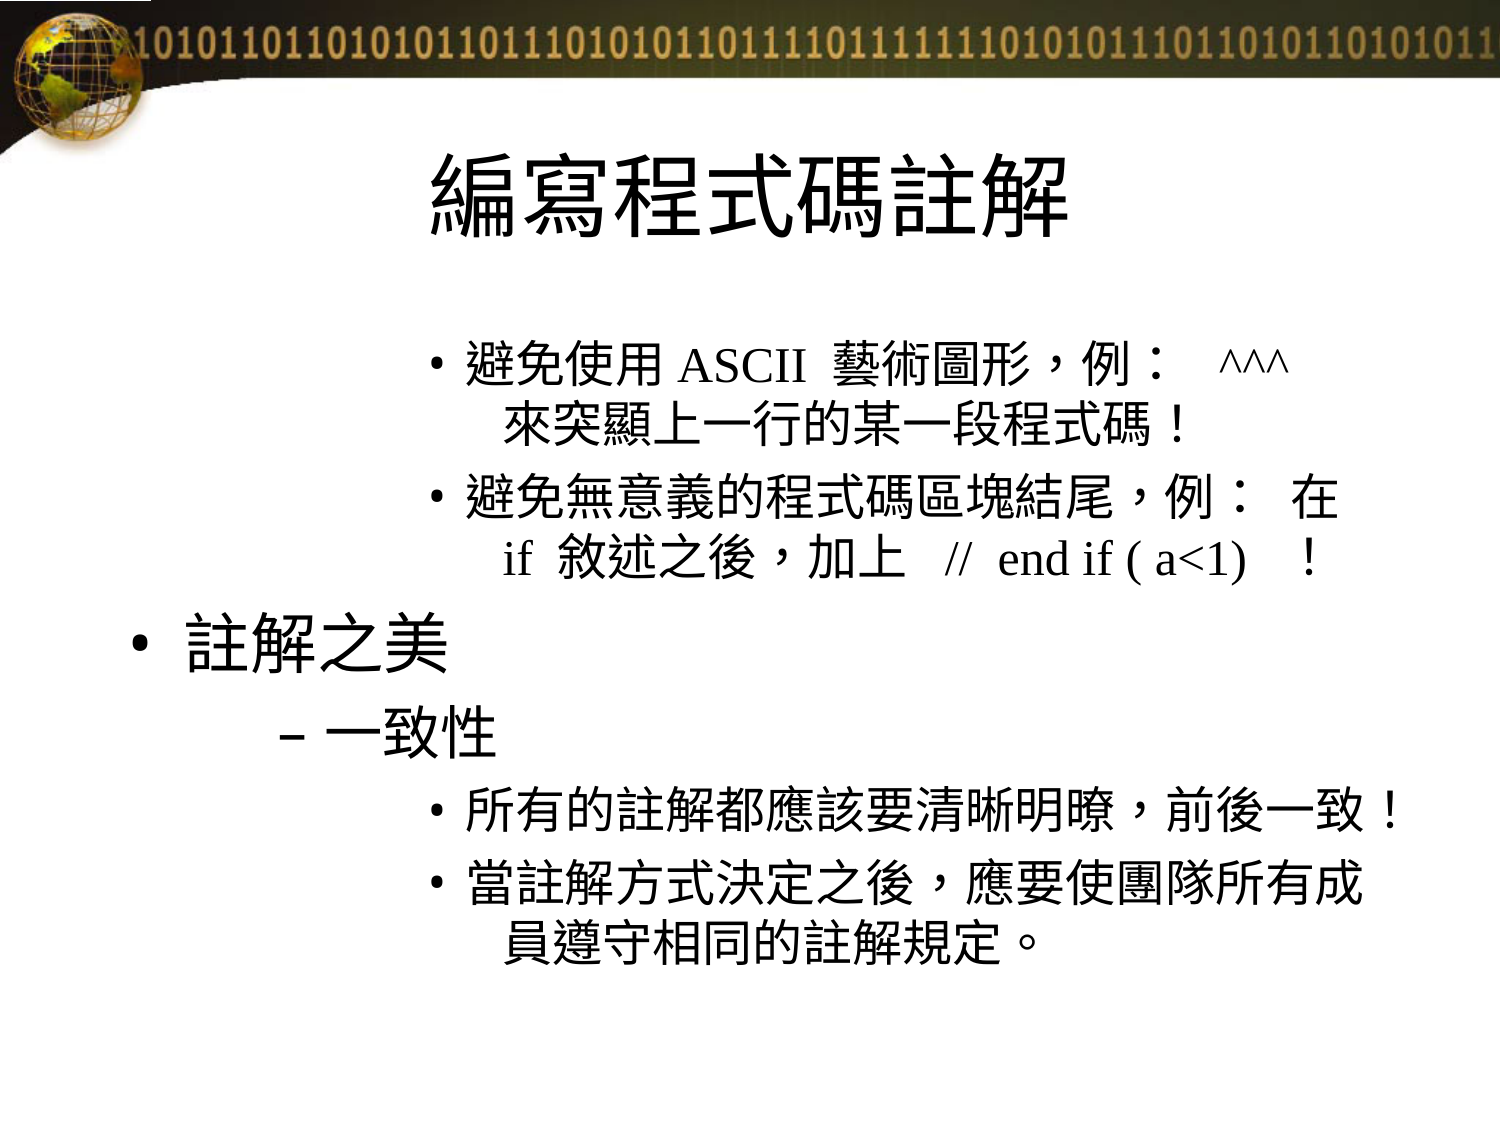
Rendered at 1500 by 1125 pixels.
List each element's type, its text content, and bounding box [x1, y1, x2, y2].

list 避免使用ASCII 藝術圖形，例： ^^^ 來突顯上一行的某一段程式碼！ 避免無意義的程式碼區塊結尾，例： 在 if 敘述之後，加上 // end if ( a<1) ！ 註解之美 一致性 所有的註解都應該要清晰明暸，前後一致！ 當註解方式決定之後，應要使團隊所有成員遵守相同的註解規定。 [112, 324, 1388, 1000]
title 編寫程式碼註解 [112, 99, 1388, 288]
